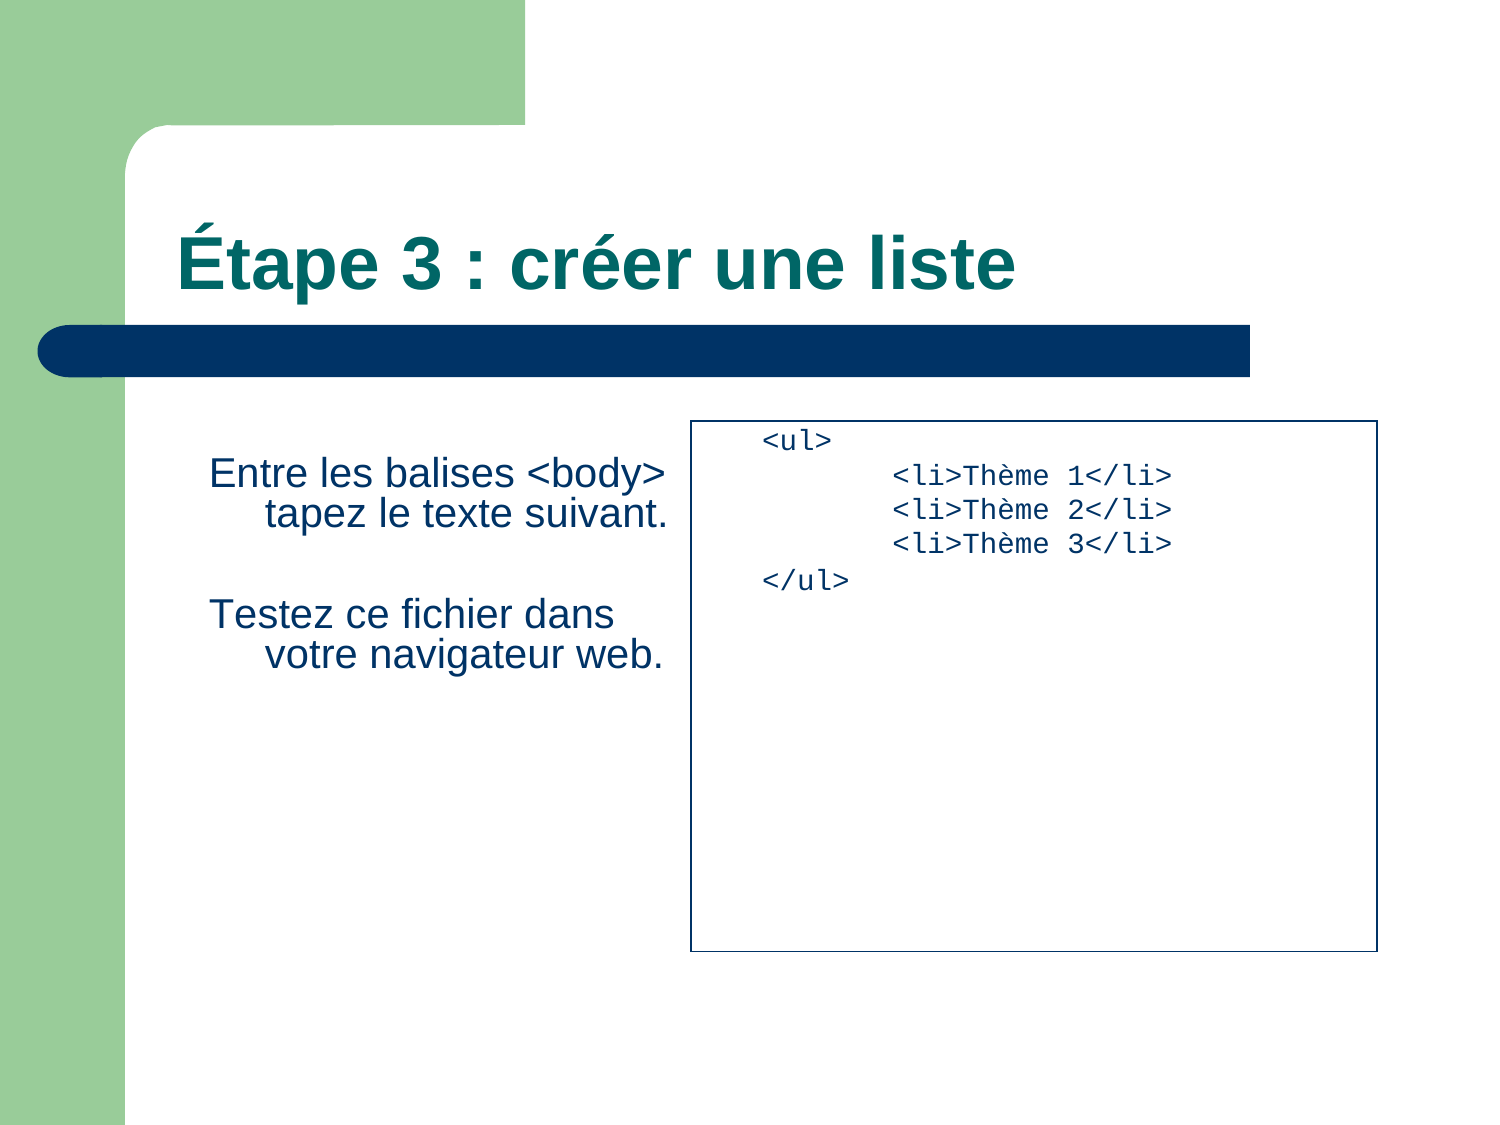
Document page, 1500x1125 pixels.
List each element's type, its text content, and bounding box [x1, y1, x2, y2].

list <ul> <li>Thème 1</li> <li>Thème 2</li> <li>Thème 3</li> </ul> [690, 420, 1378, 952]
title Étape 3 : créer une liste [161, 125, 1426, 313]
list Entre les balises <body> tapez le texte suivant. Testez ce fichier dans votre navigateur web. [137, 387, 703, 999]
